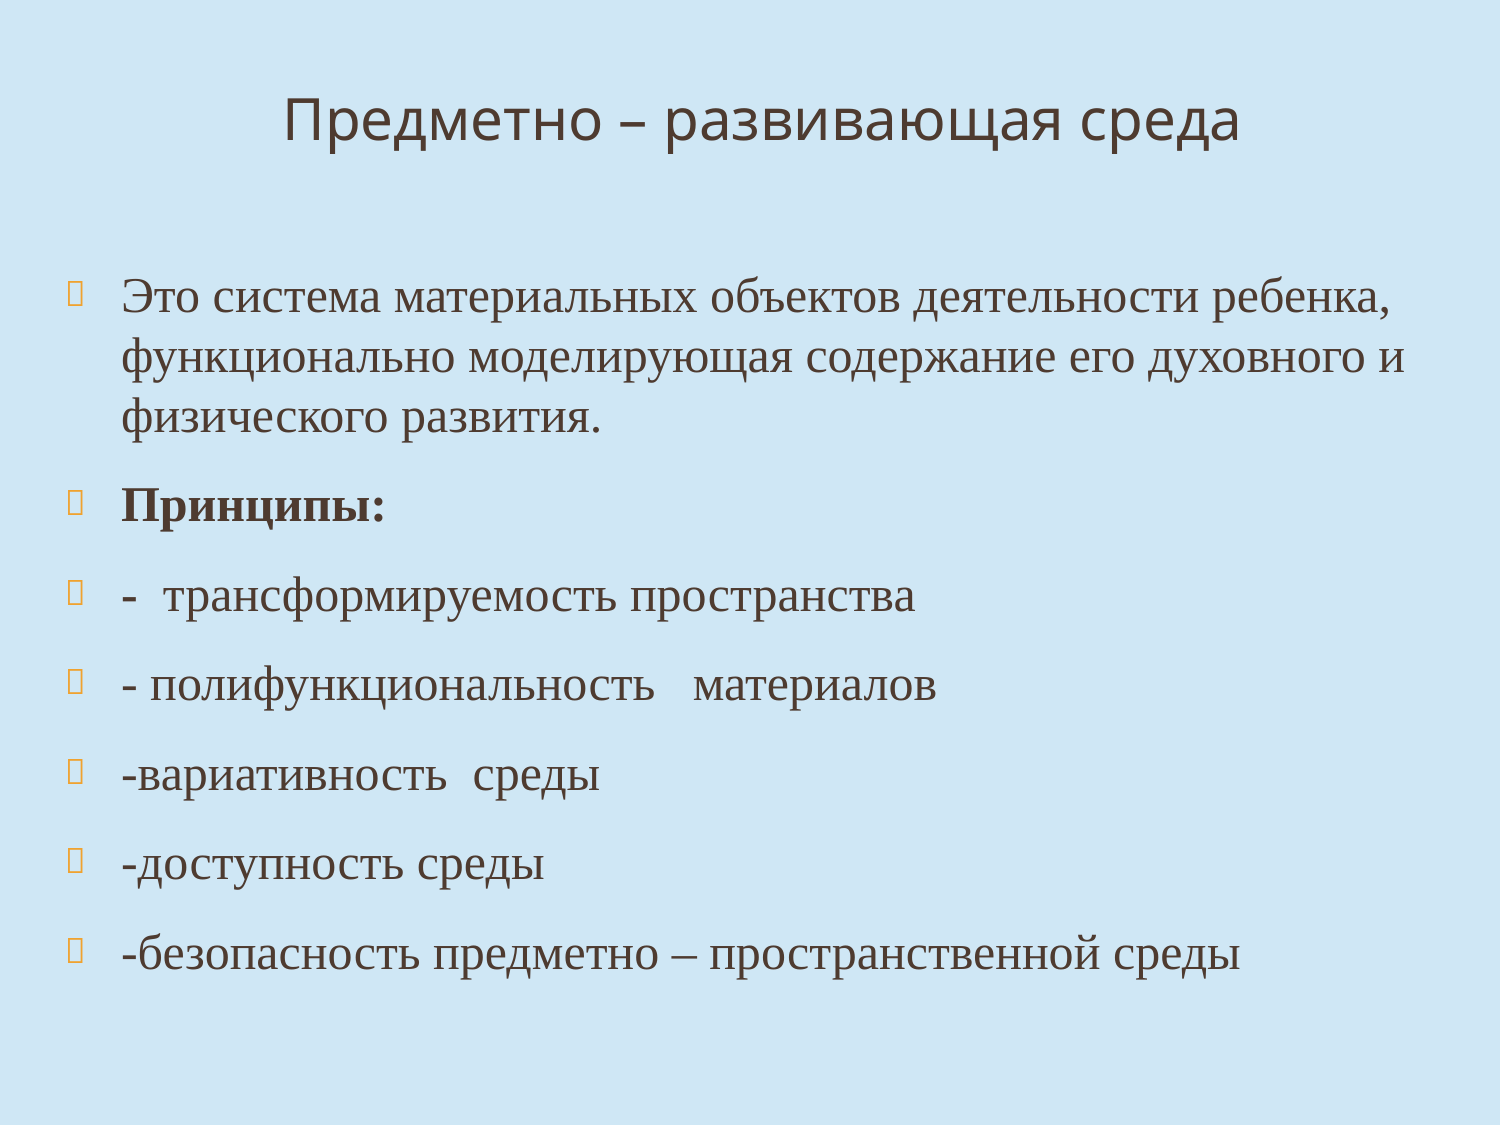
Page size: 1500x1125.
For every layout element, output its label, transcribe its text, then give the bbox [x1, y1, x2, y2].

list Это система материальных объектов деятельности ребенка, функционально моделирующая содержание его духовного и физического развития. Принципы: - трансформируемость пространства - полифункциональность материалов -вариативность среды -доступность среды -безопасность предметно – пространственной среды [50, 254, 1475, 998]
title Предметно – развивающая среда [50, 75, 1475, 213]
